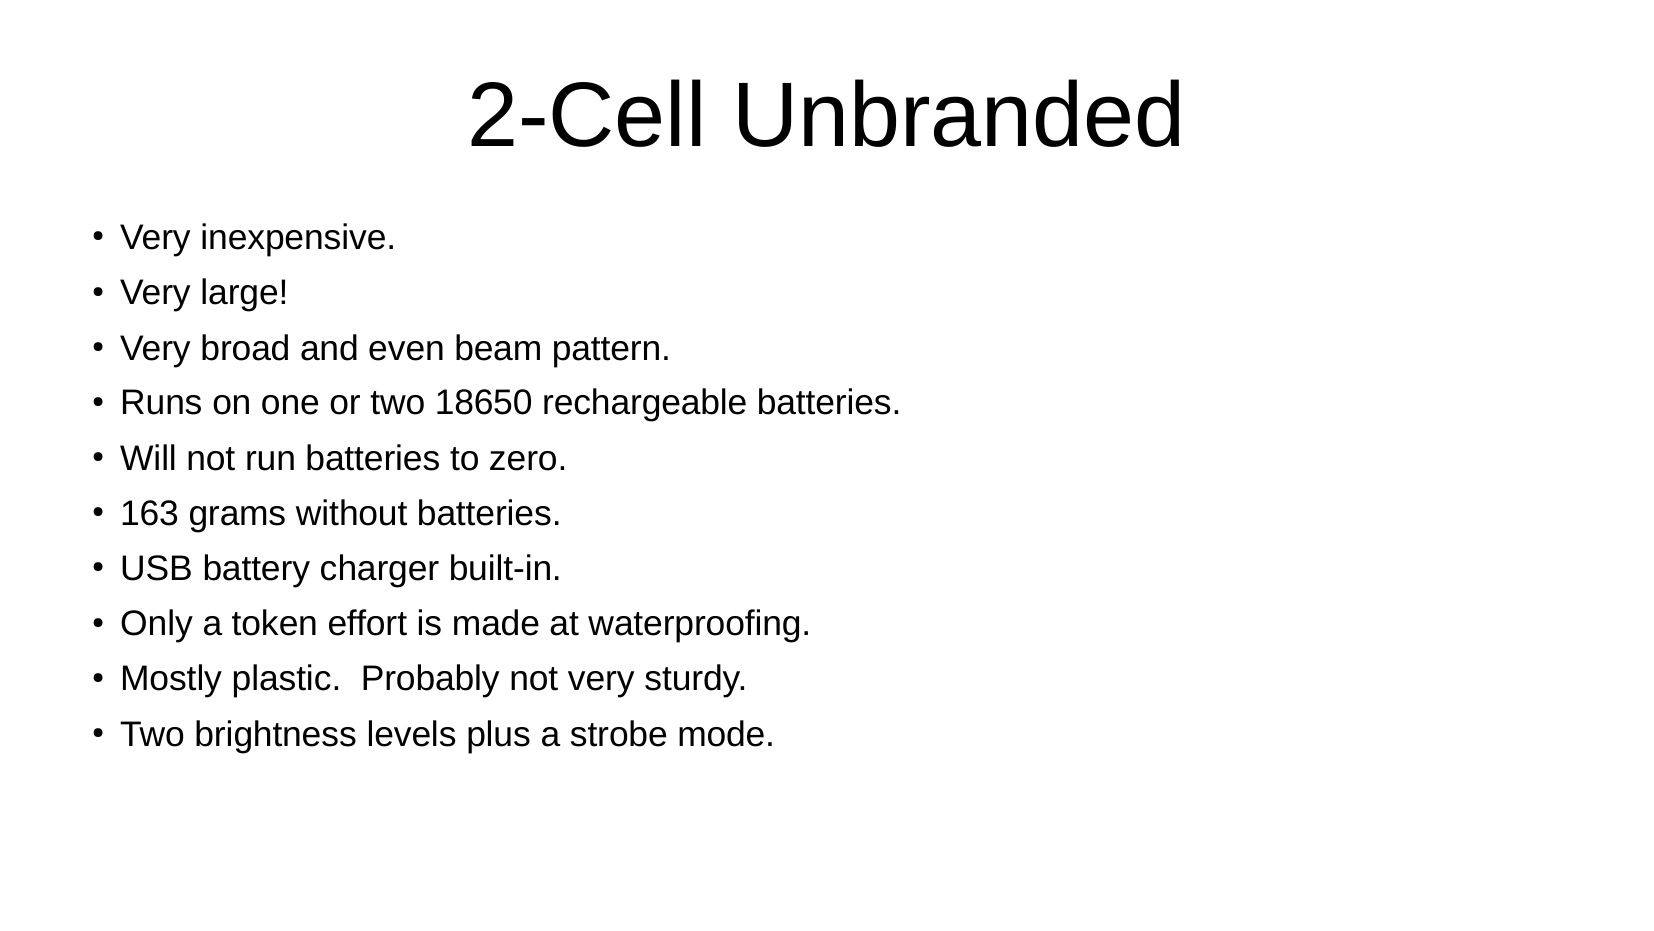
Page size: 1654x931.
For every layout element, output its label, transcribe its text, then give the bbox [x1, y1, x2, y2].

title 2-Cell Unbranded [82, 37, 1571, 193]
list Very inexpensive. Very large! Very broad and even beam pattern. Runs on one or two 18650 rechargeable batteries. Will not run batteries to zero. 163 grams without batteries. USB battery charger built-in. Only a token effort is made at waterproofing. Mostly plastic. Probably not very sturdy. Two brightness levels plus a strobe mode. [82, 217, 1571, 758]
